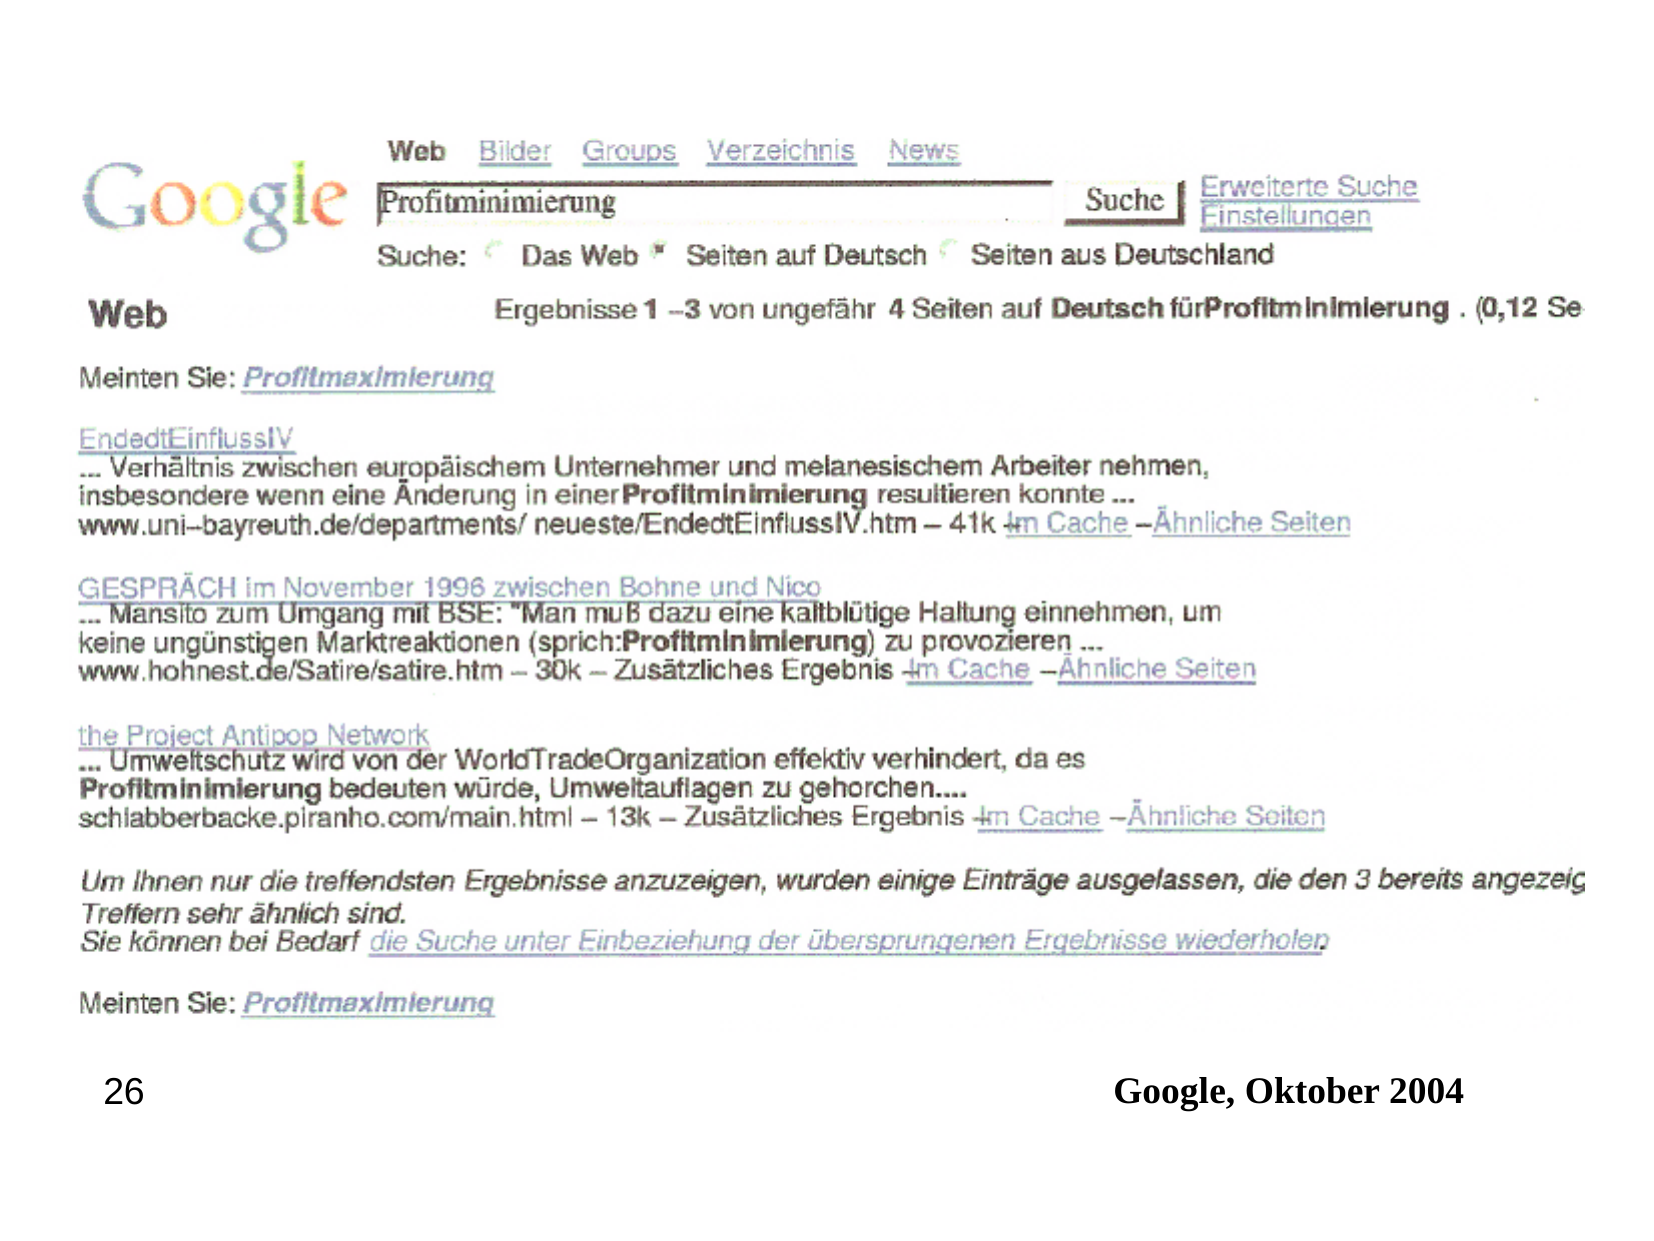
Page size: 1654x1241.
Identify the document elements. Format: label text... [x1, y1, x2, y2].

text_box Google, Oktober 2004 [1098, 1062, 1483, 1120]
picture [69, 137, 1585, 1034]
text_box <Nummer> [88, 1062, 306, 1120]
